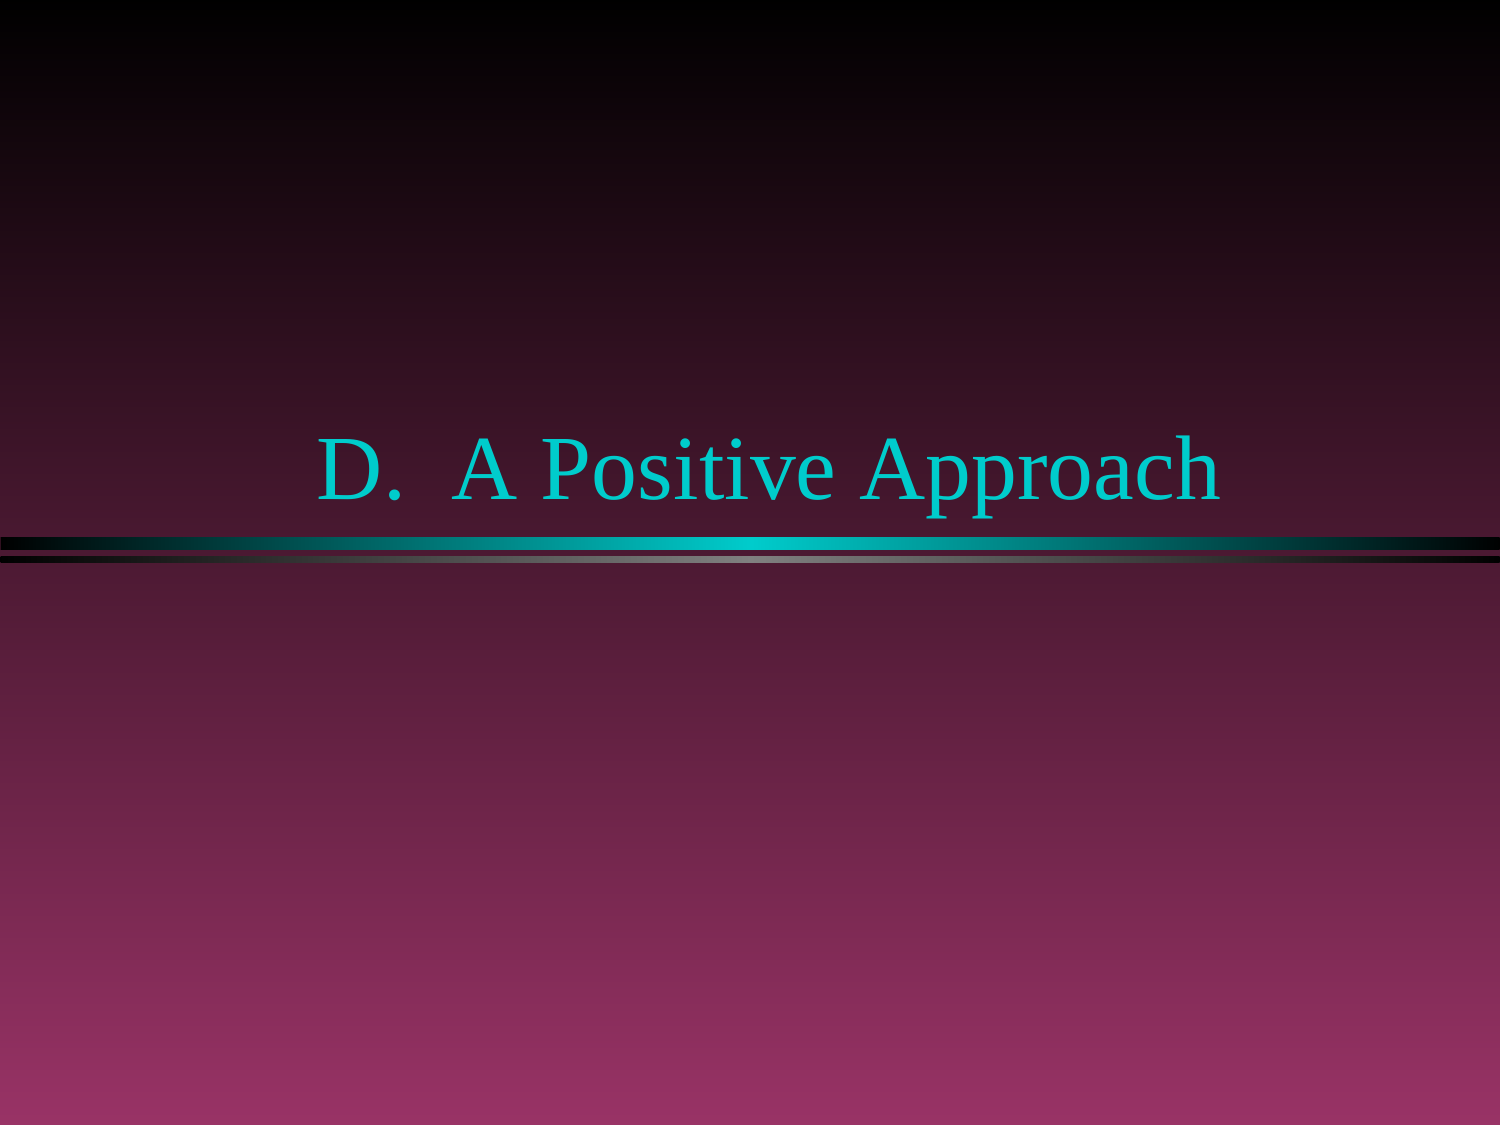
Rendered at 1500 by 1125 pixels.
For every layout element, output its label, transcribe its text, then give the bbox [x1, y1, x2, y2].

title D. A Positive Approach [118, 374, 1422, 563]
